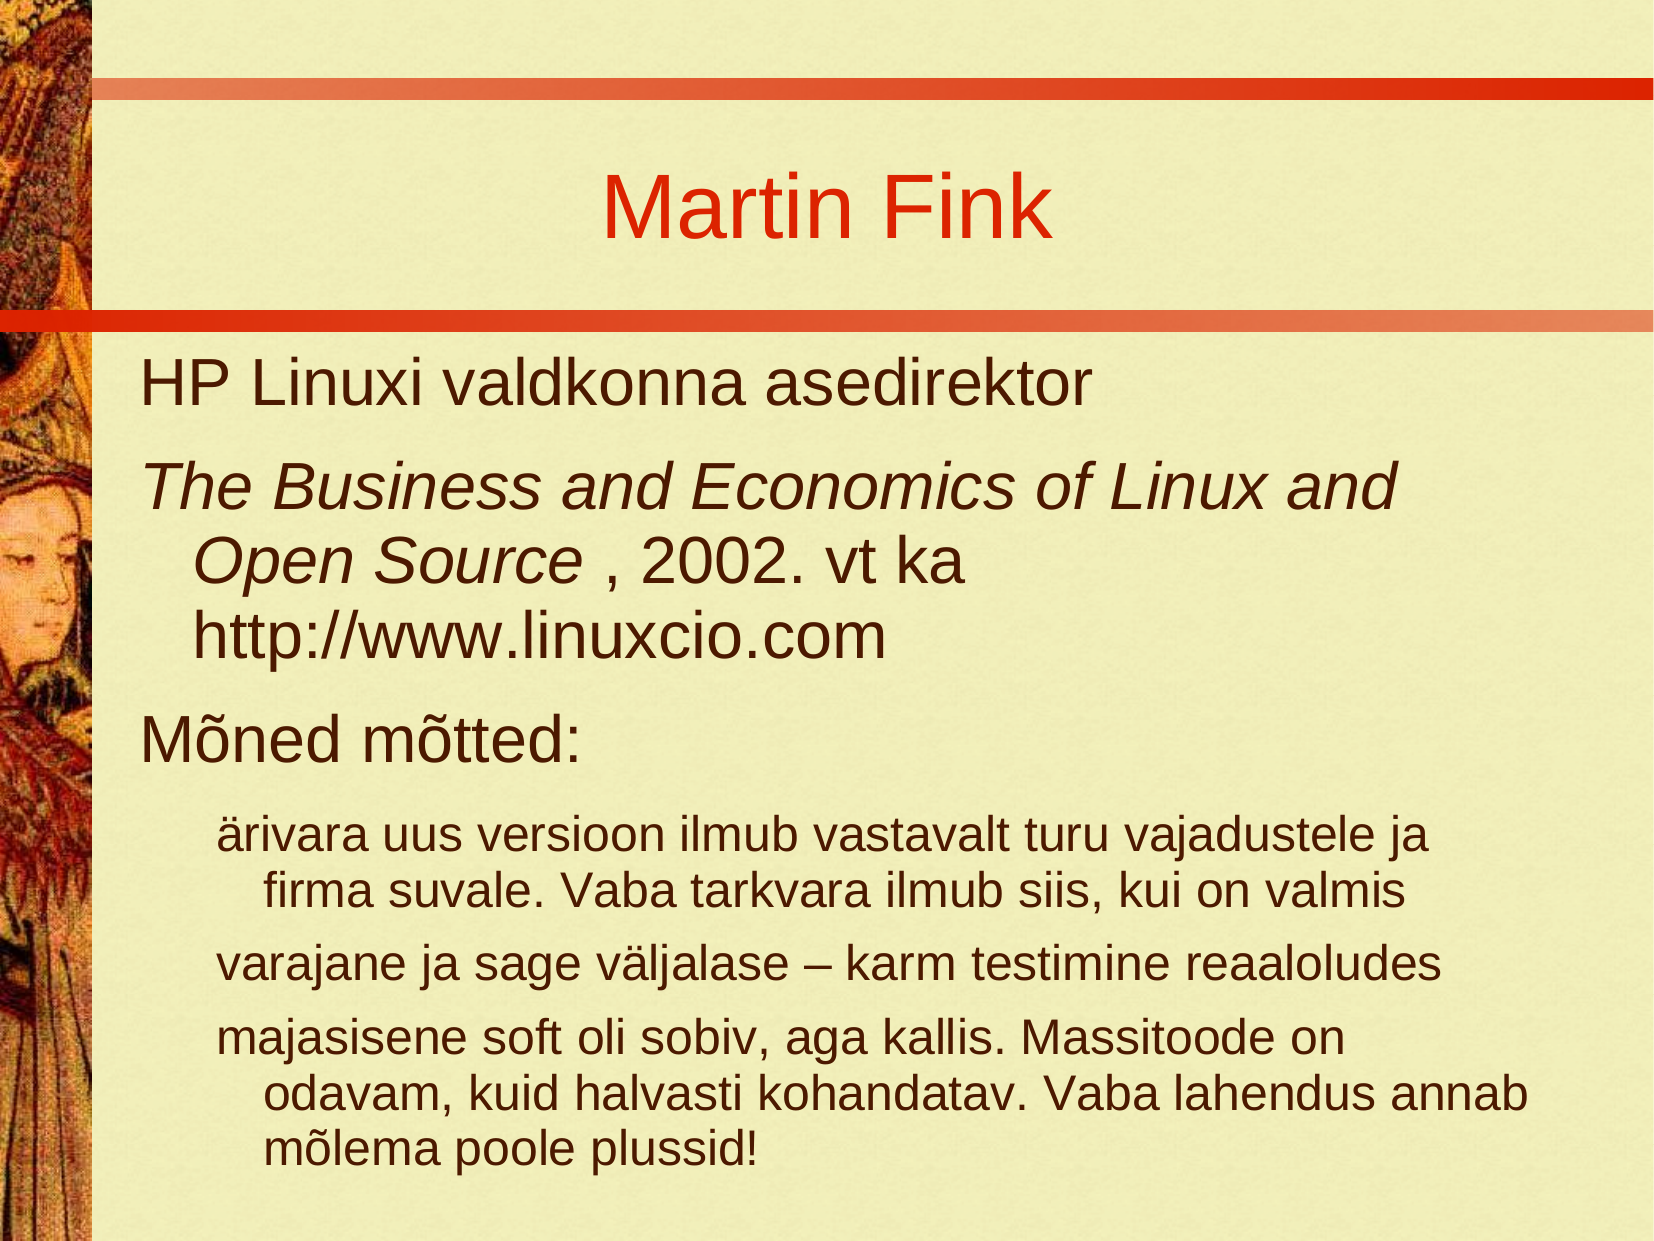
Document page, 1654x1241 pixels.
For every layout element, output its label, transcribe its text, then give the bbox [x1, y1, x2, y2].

picture [0, 0, 1654, 310]
title Martin Fink [121, 110, 1534, 303]
list HP Linuxi valdkonna asedirektor The Business and Economics of Linux and Open Source , 2002. vt ka http://www.linuxcio.com Mõned mõtted: ärivara uus versioon ilmub vastavalt turu vajadustele ja firma suvale. Vaba tarkvara ilmub siis, kui on valmis varajane ja sage väljalase – karm testimine reaaloludes majasisene soft oli sobiv, aga kallis. Massitoode on odavam, kuid halvasti kohandatav. Vaba lahendus annab mõlema poole plussid! [121, 344, 1534, 1177]
picture [0, 332, 1654, 1241]
